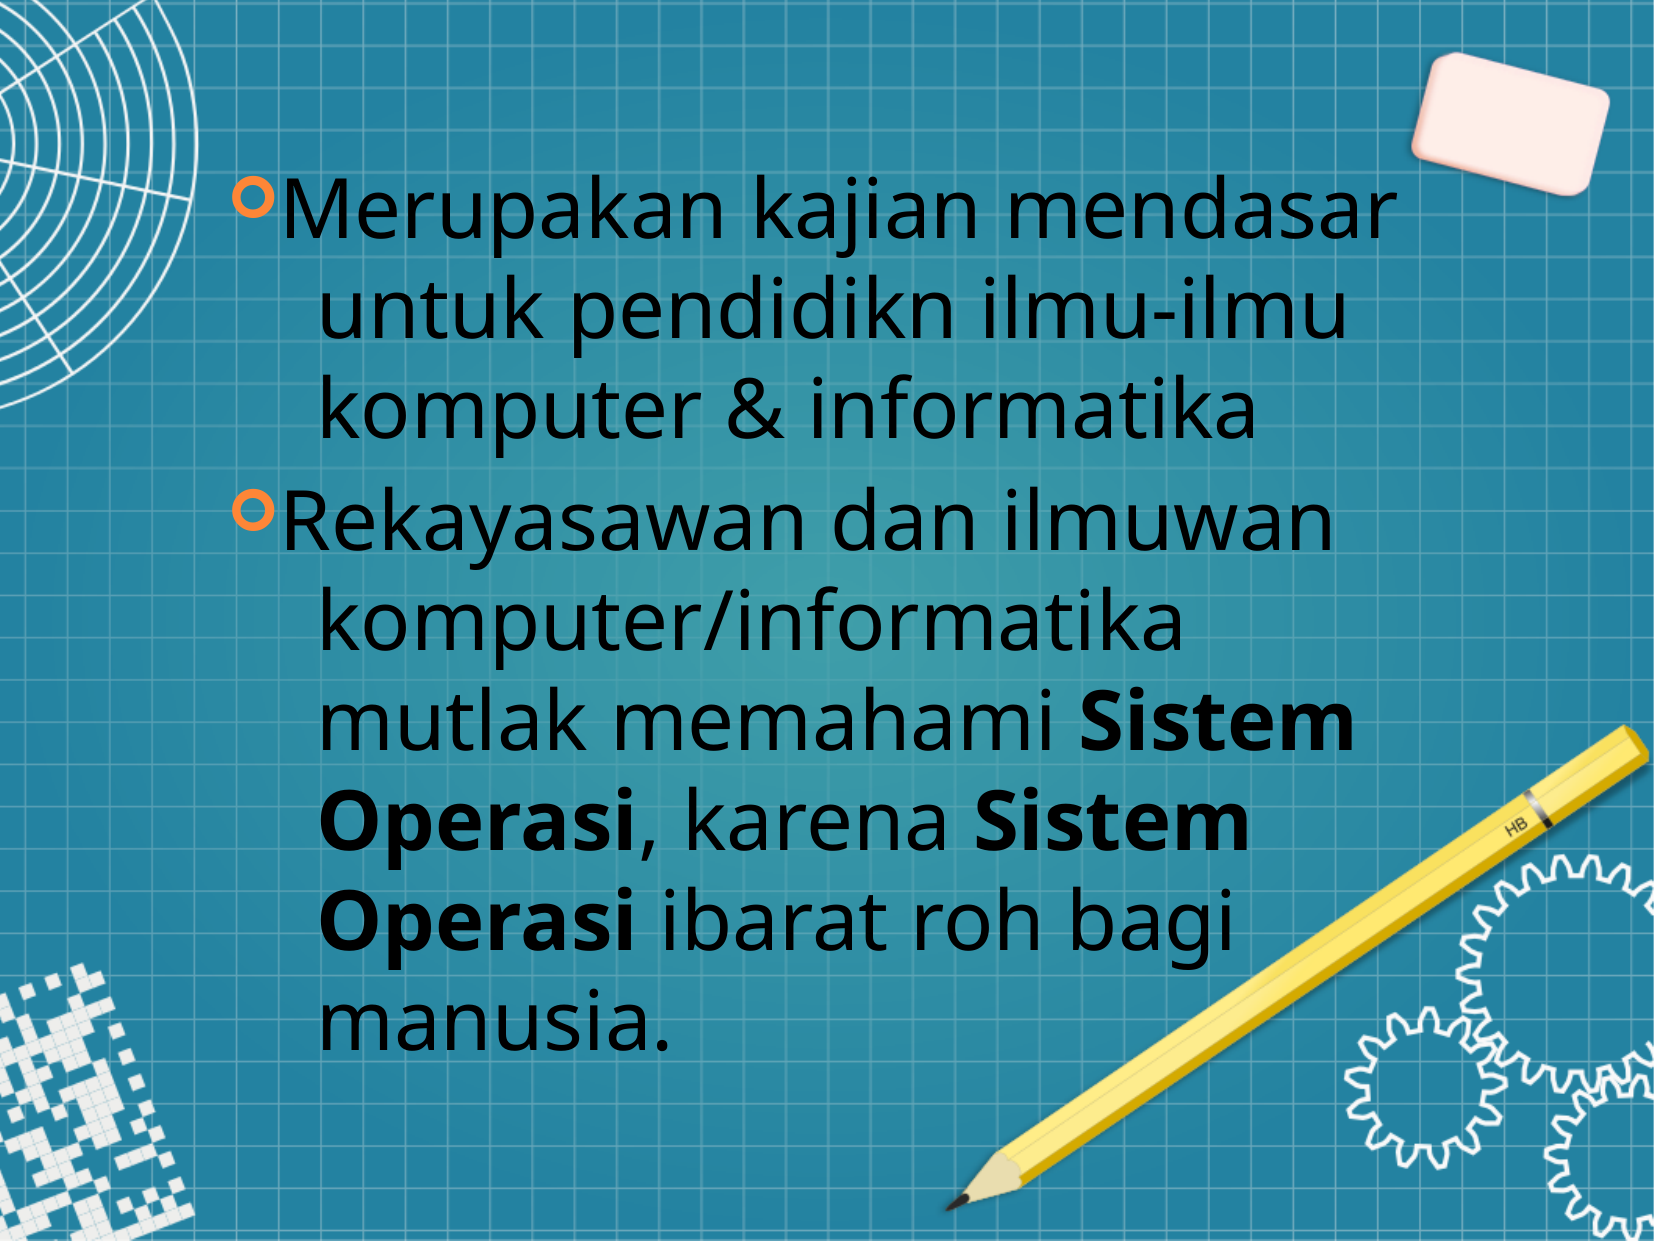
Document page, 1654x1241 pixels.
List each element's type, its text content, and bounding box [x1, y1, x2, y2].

text_box Merupakan kajian mendasar untuk pendidikn ilmu-ilmu komputer & informatika Rekayasawan dan ilmuwan komputer/informatika mutlak memahami Sistem Operasi, karena Sistem Operasi ibarat roh bagi manusia. [213, 148, 1418, 1075]
